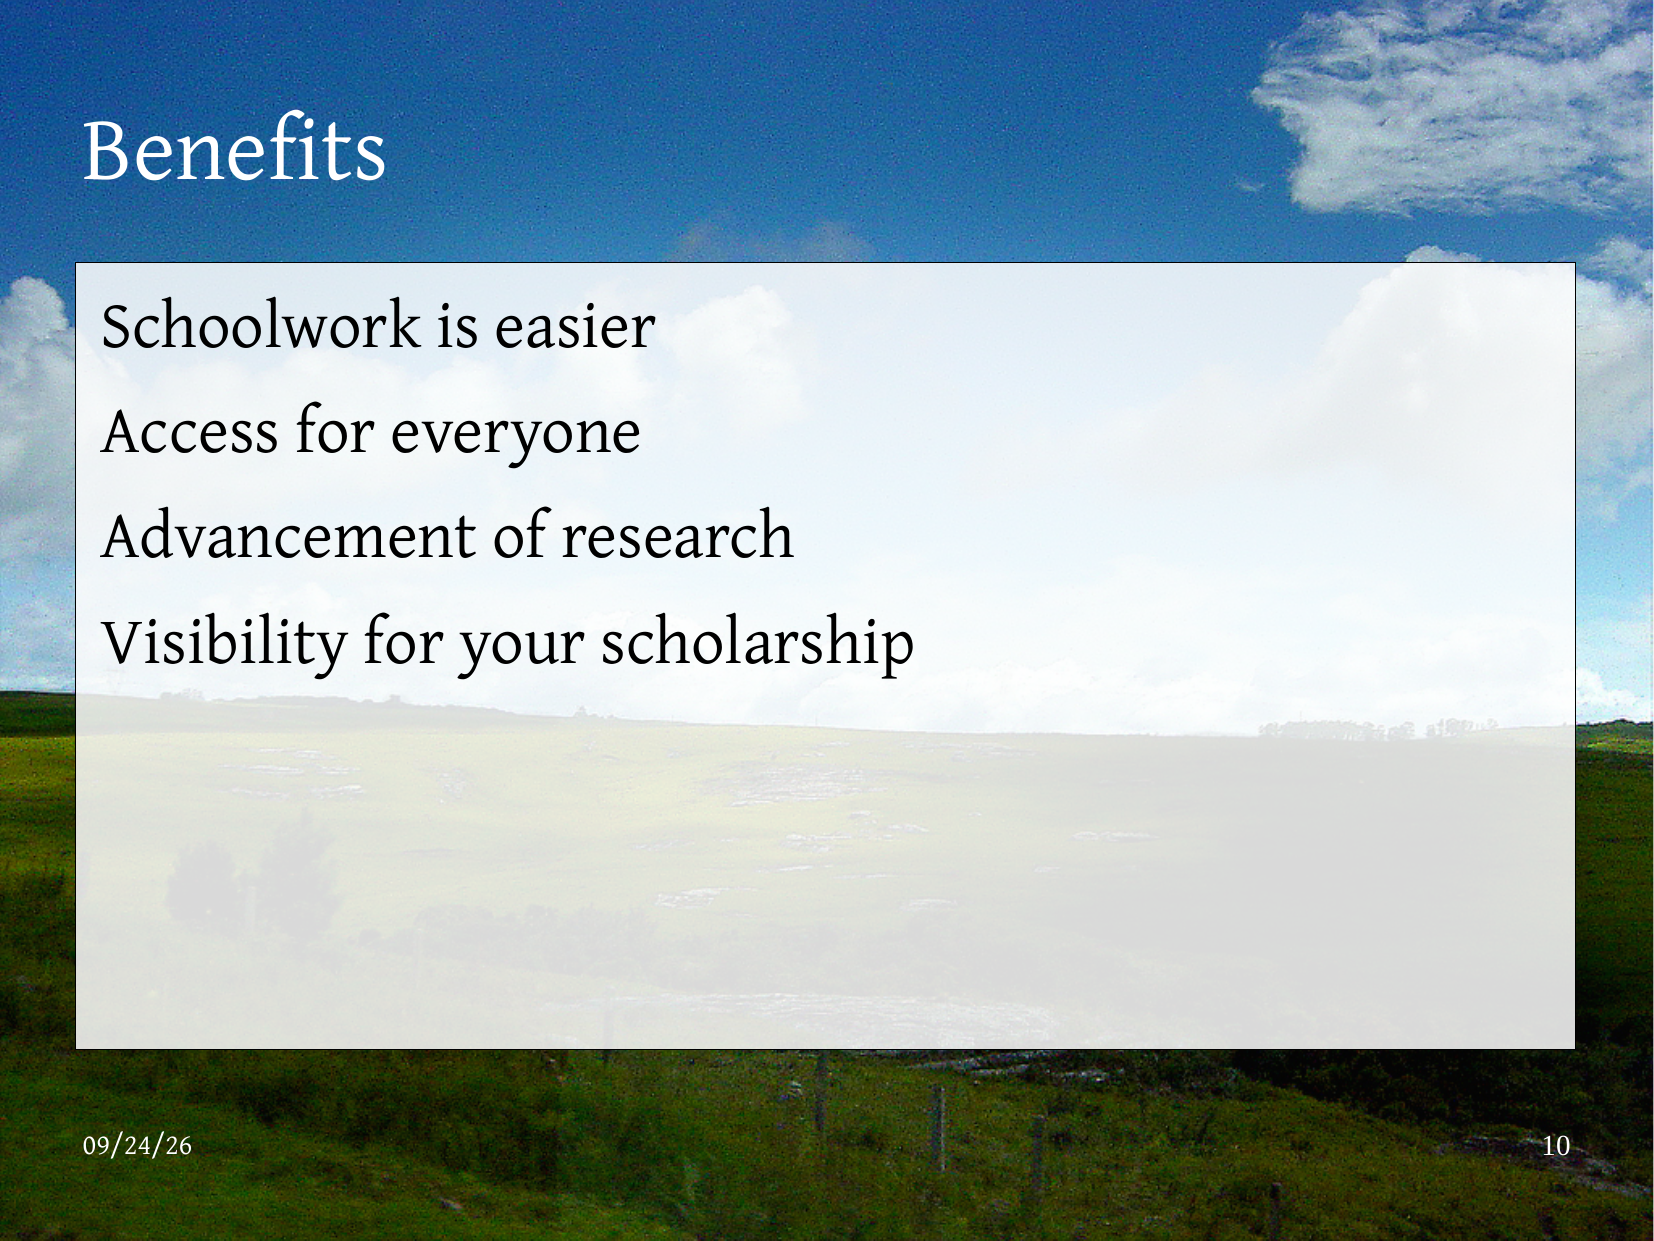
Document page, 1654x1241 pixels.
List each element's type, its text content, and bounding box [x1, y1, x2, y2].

list Schoolwork is easier Access for everyone Advancement of research Visibility for your scholarship [82, 290, 1571, 1094]
title Benefits [82, 56, 1571, 250]
picture [0, 0, 1654, 1241]
